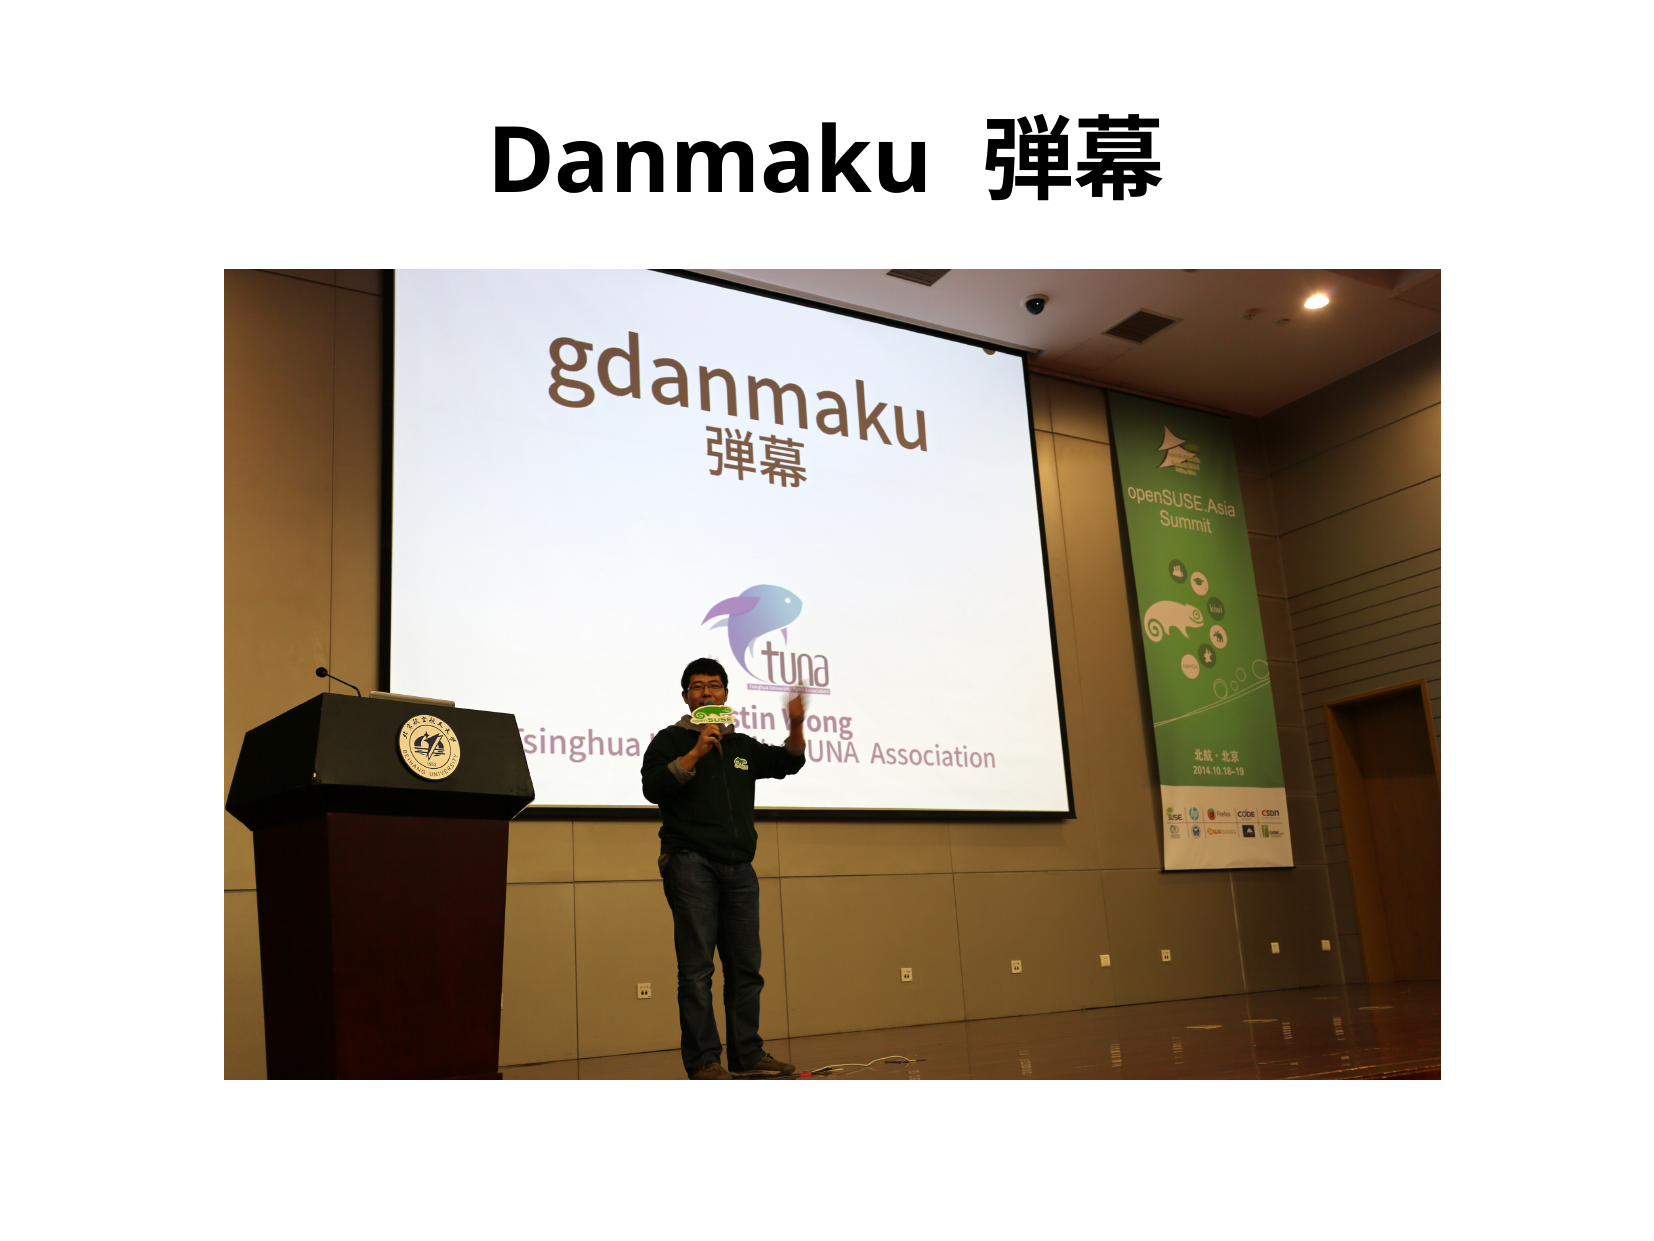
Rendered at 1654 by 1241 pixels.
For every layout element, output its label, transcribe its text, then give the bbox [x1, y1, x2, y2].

picture [224, 269, 1441, 1081]
title Danmaku 弾幕 [82, 49, 1571, 257]
